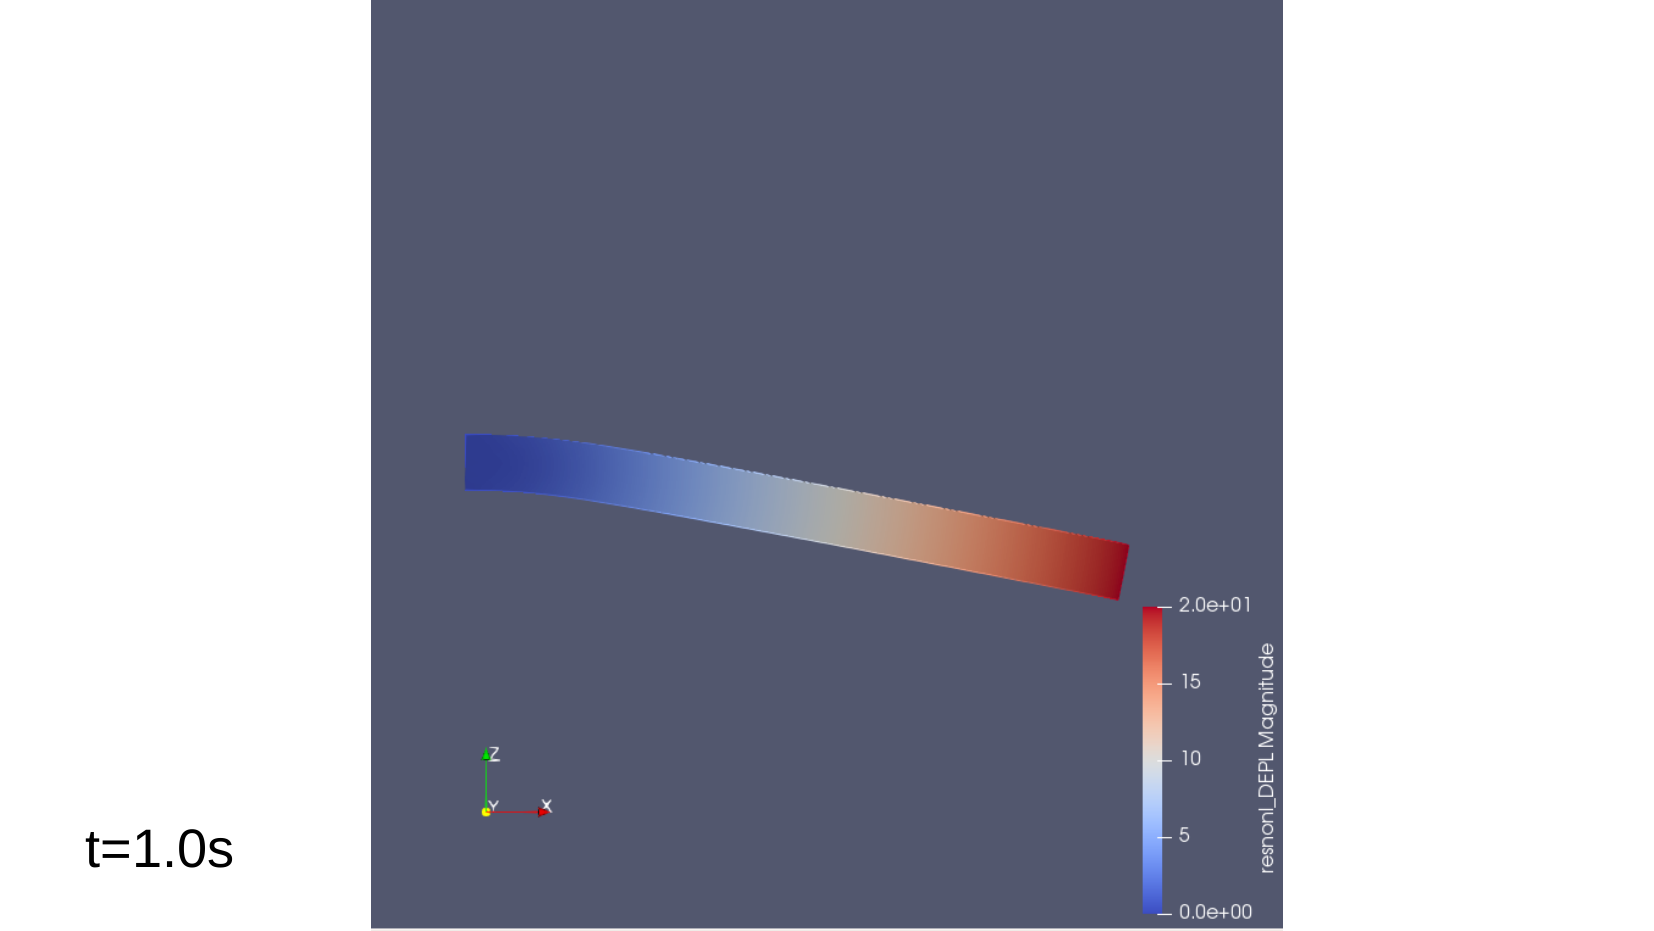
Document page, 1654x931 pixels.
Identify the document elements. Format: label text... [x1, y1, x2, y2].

text_box t=1.0s [70, 810, 355, 910]
picture [371, 0, 1283, 931]
